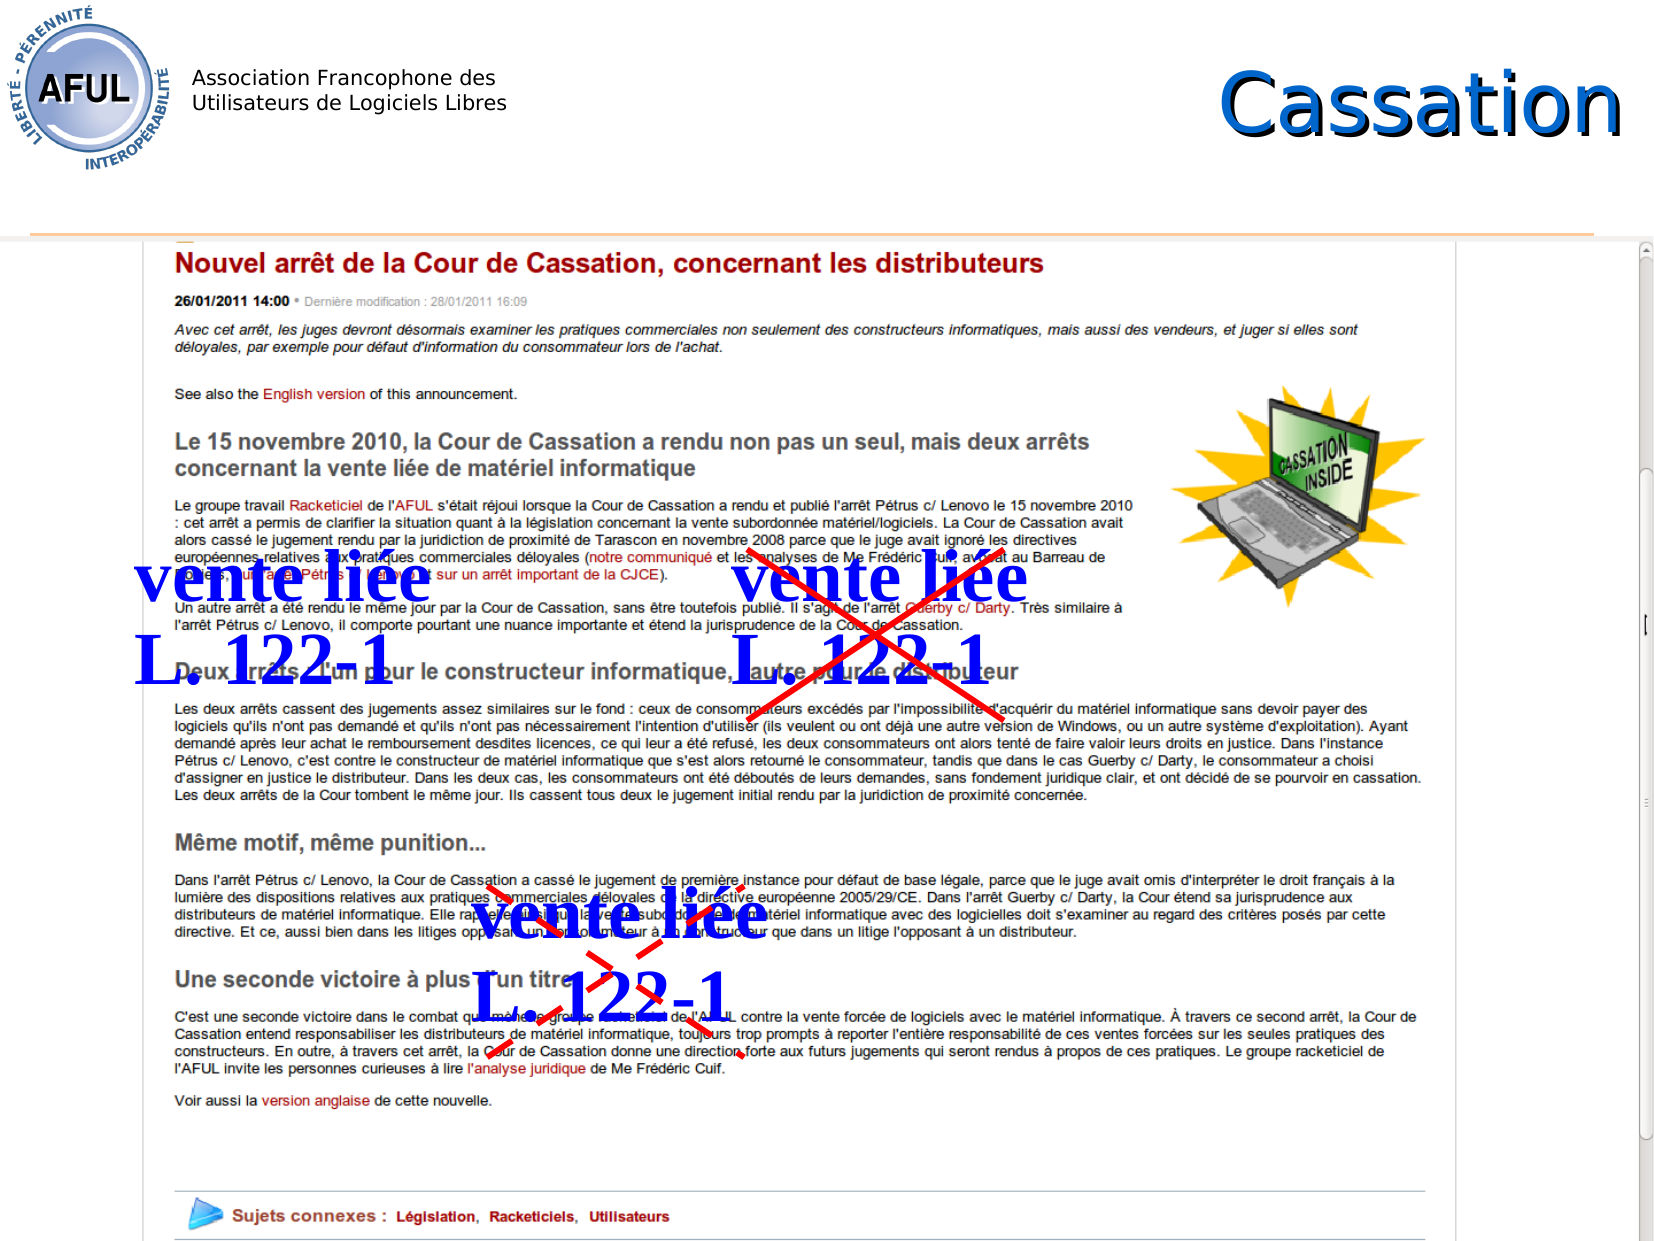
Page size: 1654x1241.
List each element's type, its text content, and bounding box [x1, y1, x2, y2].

text_box vente liée L. 122-1 [716, 527, 1044, 738]
text_box vente liée L. 122-1 [456, 863, 784, 1075]
picture [0, 236, 1654, 1241]
title Cassation [501, 7, 1625, 200]
text_box vente liée L. 122-1 [119, 527, 447, 738]
picture [0, 0, 178, 178]
